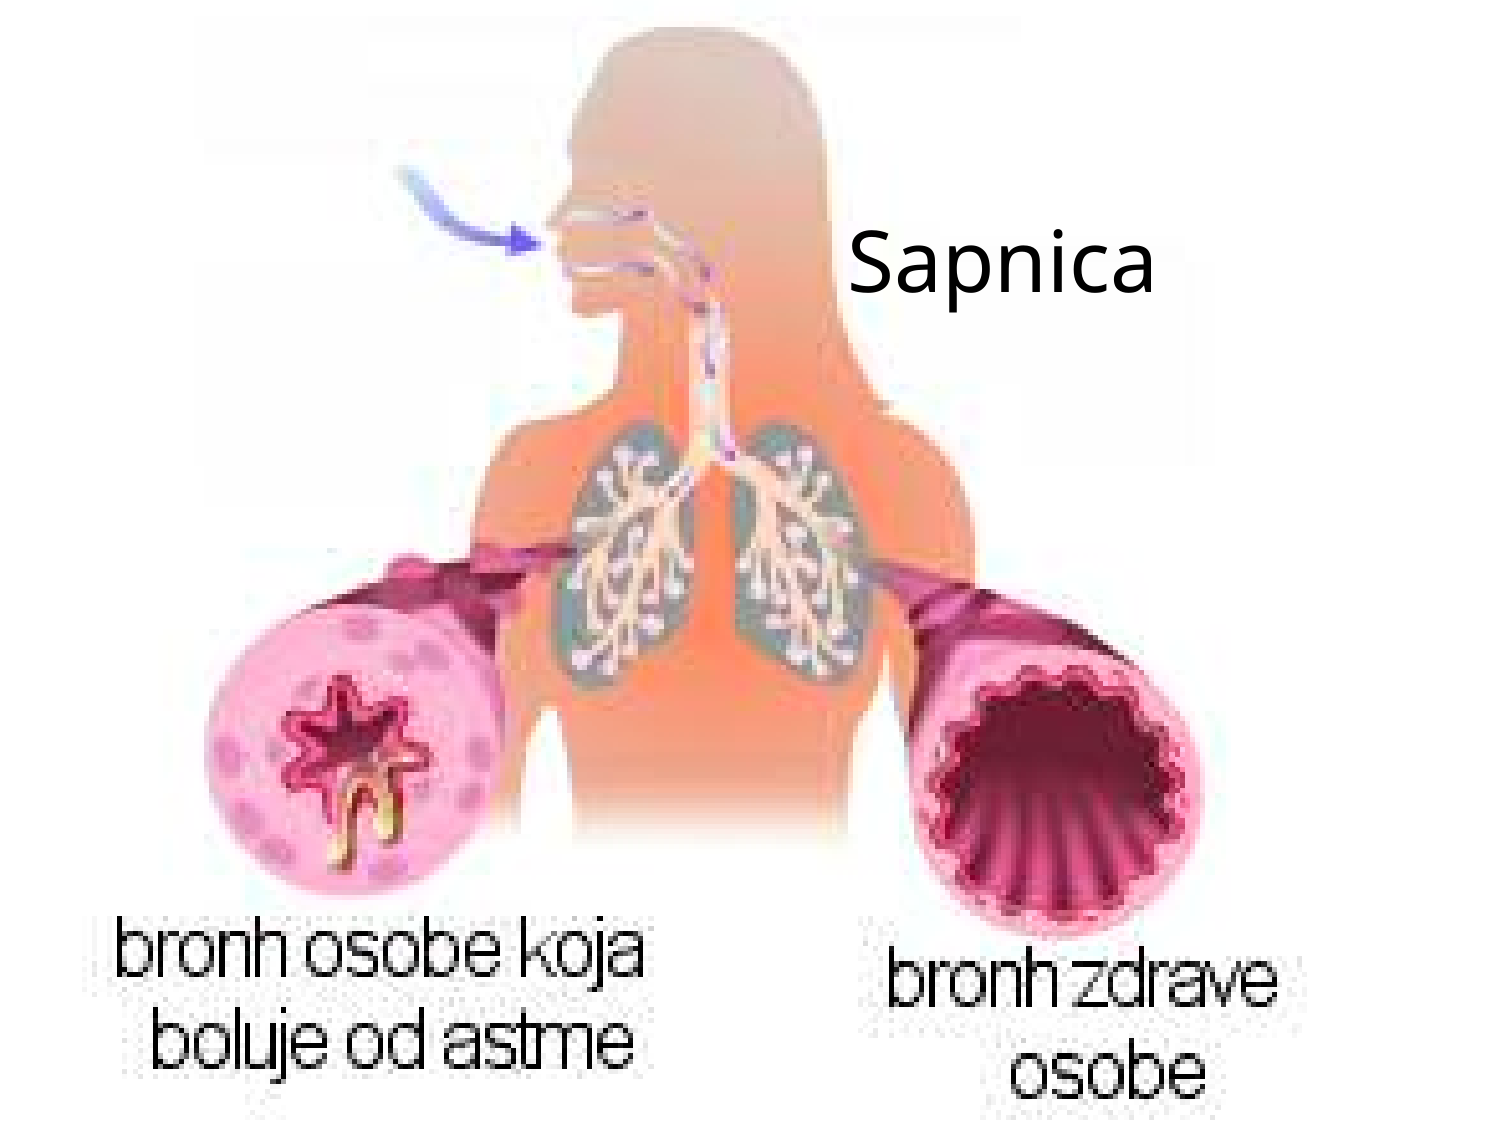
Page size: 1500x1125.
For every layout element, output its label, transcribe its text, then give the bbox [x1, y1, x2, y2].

title Sapnica [328, 164, 1500, 352]
picture [82, 0, 1313, 1125]
